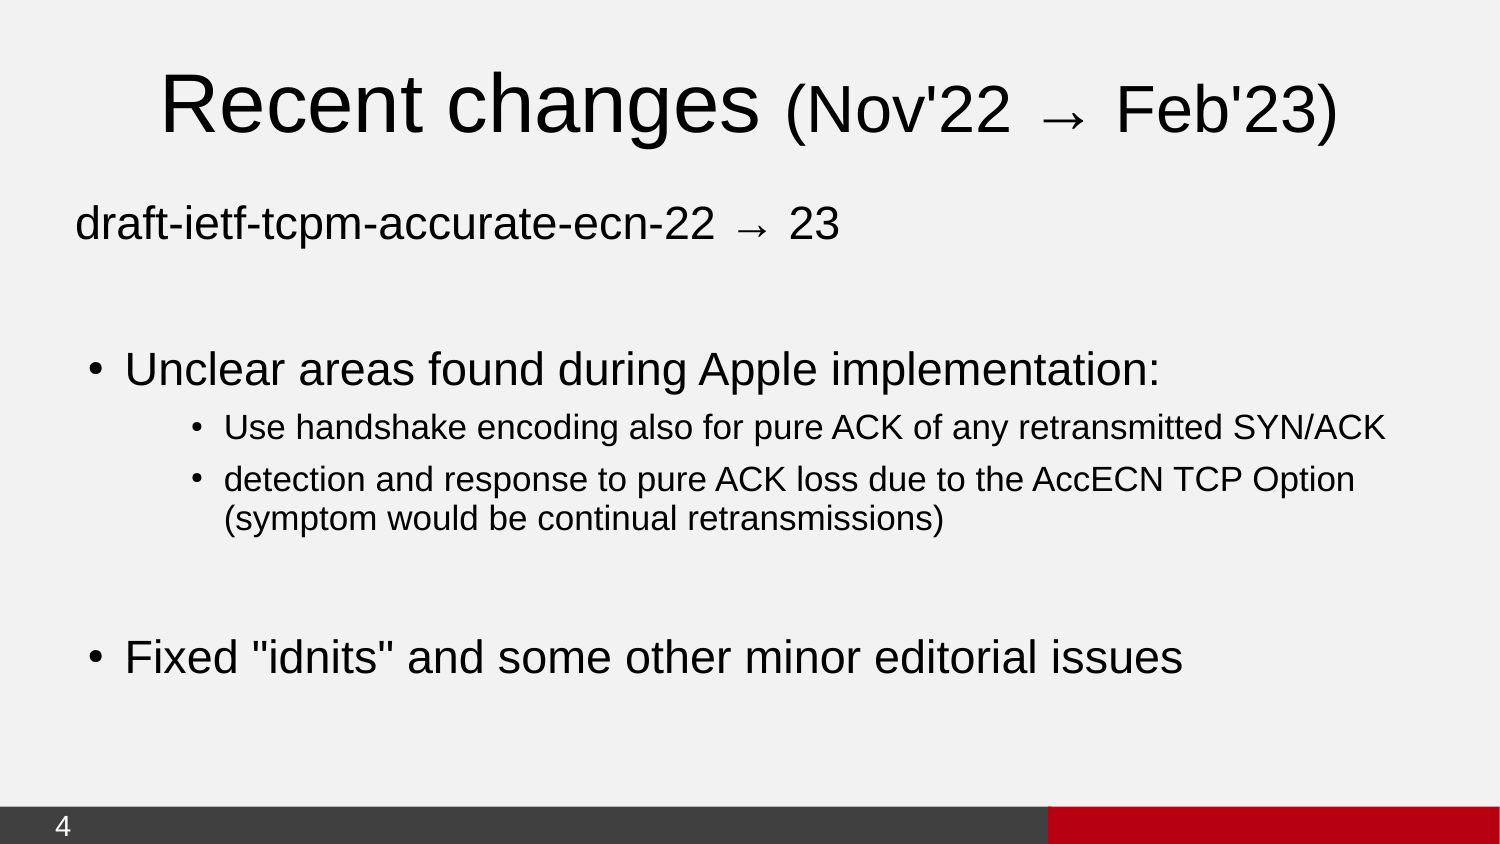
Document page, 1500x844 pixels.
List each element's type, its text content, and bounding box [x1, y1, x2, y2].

list draft-ietf-tcpm-accurate-ecn-22 → 23 Unclear areas found during Apple implementation: Use handshake encoding also for pure ACK of any retransmitted SYN/ACK detection and response to pure ACK loss due to the AccECN TCP Option (symptom would be continual retransmissions) Fixed "idnits" and some other minor editorial issues [75, 197, 1425, 687]
title Recent changes (Nov'22 → Feb'23) [75, 33, 1425, 175]
